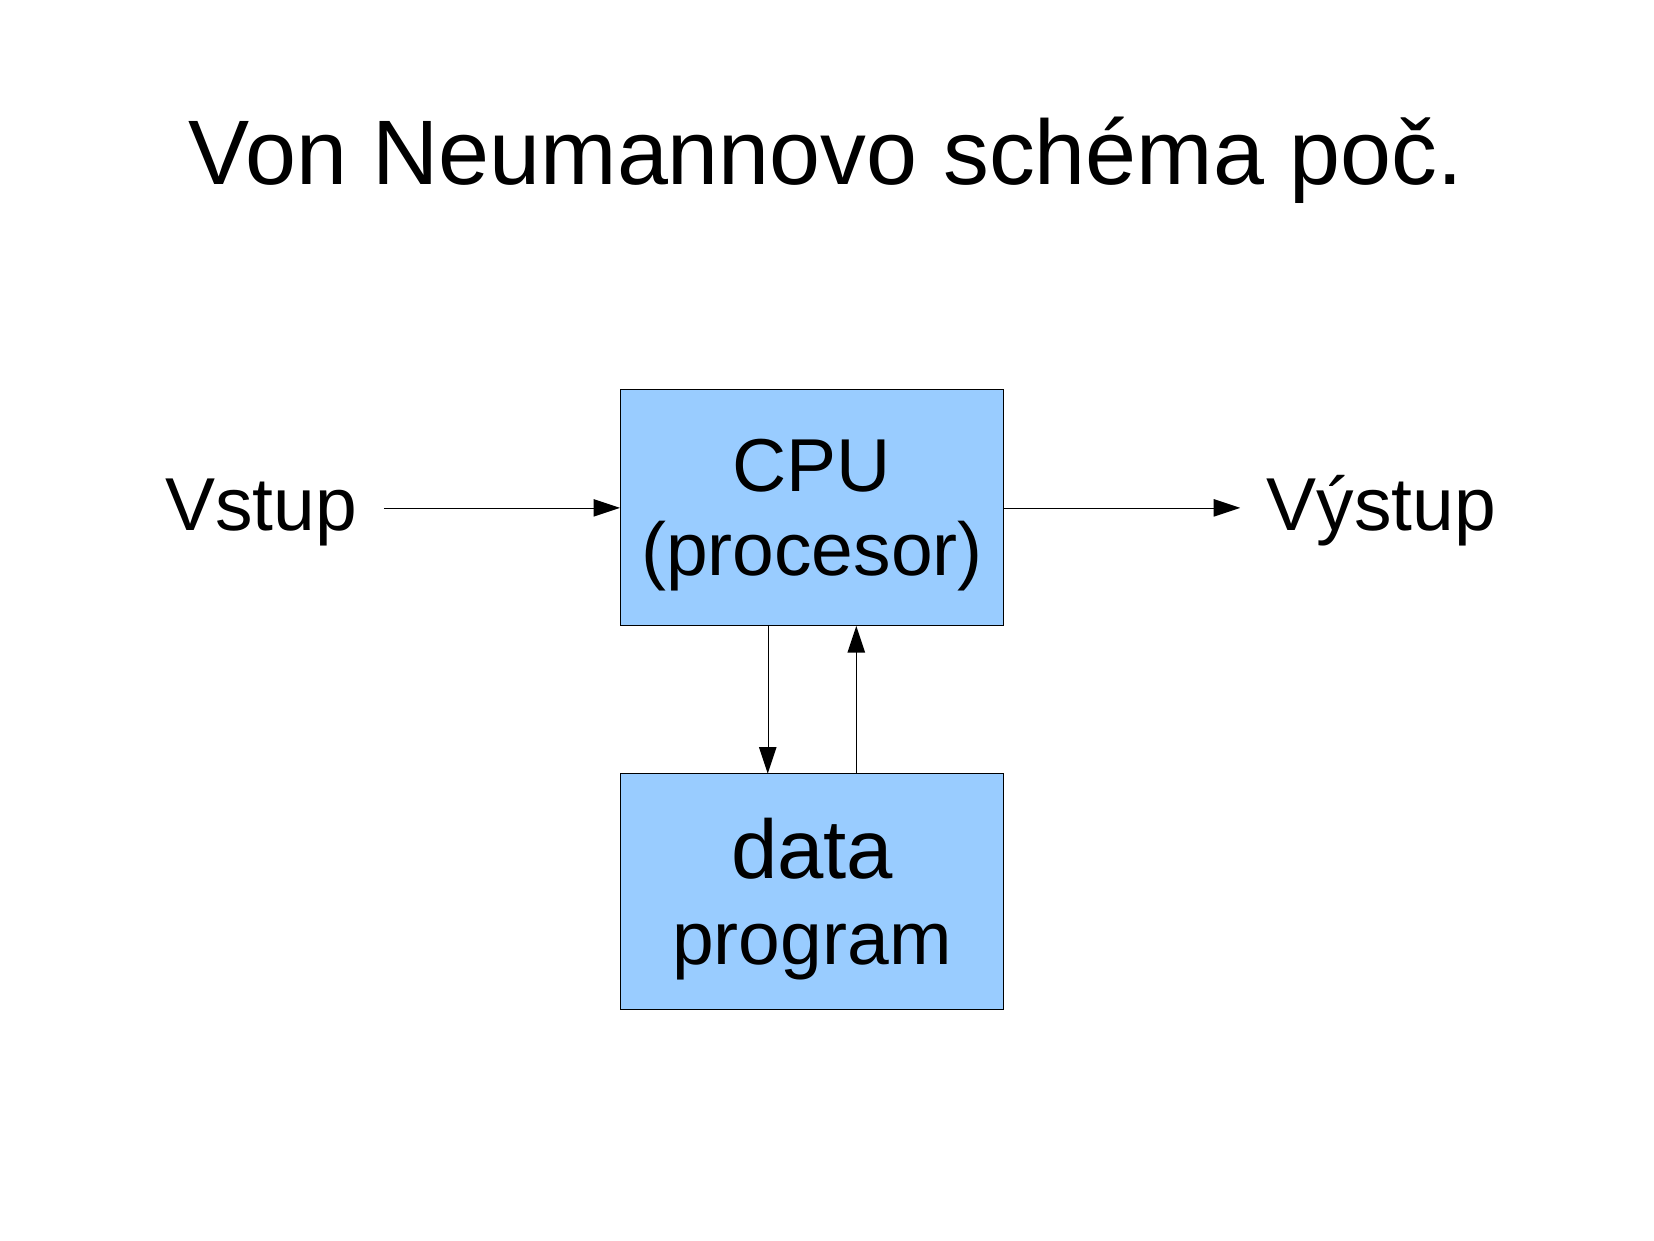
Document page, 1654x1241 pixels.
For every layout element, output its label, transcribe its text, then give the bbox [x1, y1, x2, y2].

title Von Neumannovo schéma poč. [82, 56, 1571, 250]
text_box CPU (procesor) [620, 389, 1004, 626]
text_box Výstup [1251, 454, 1512, 554]
text_box Vstup [150, 454, 373, 554]
text_box data program [620, 773, 1004, 1010]
